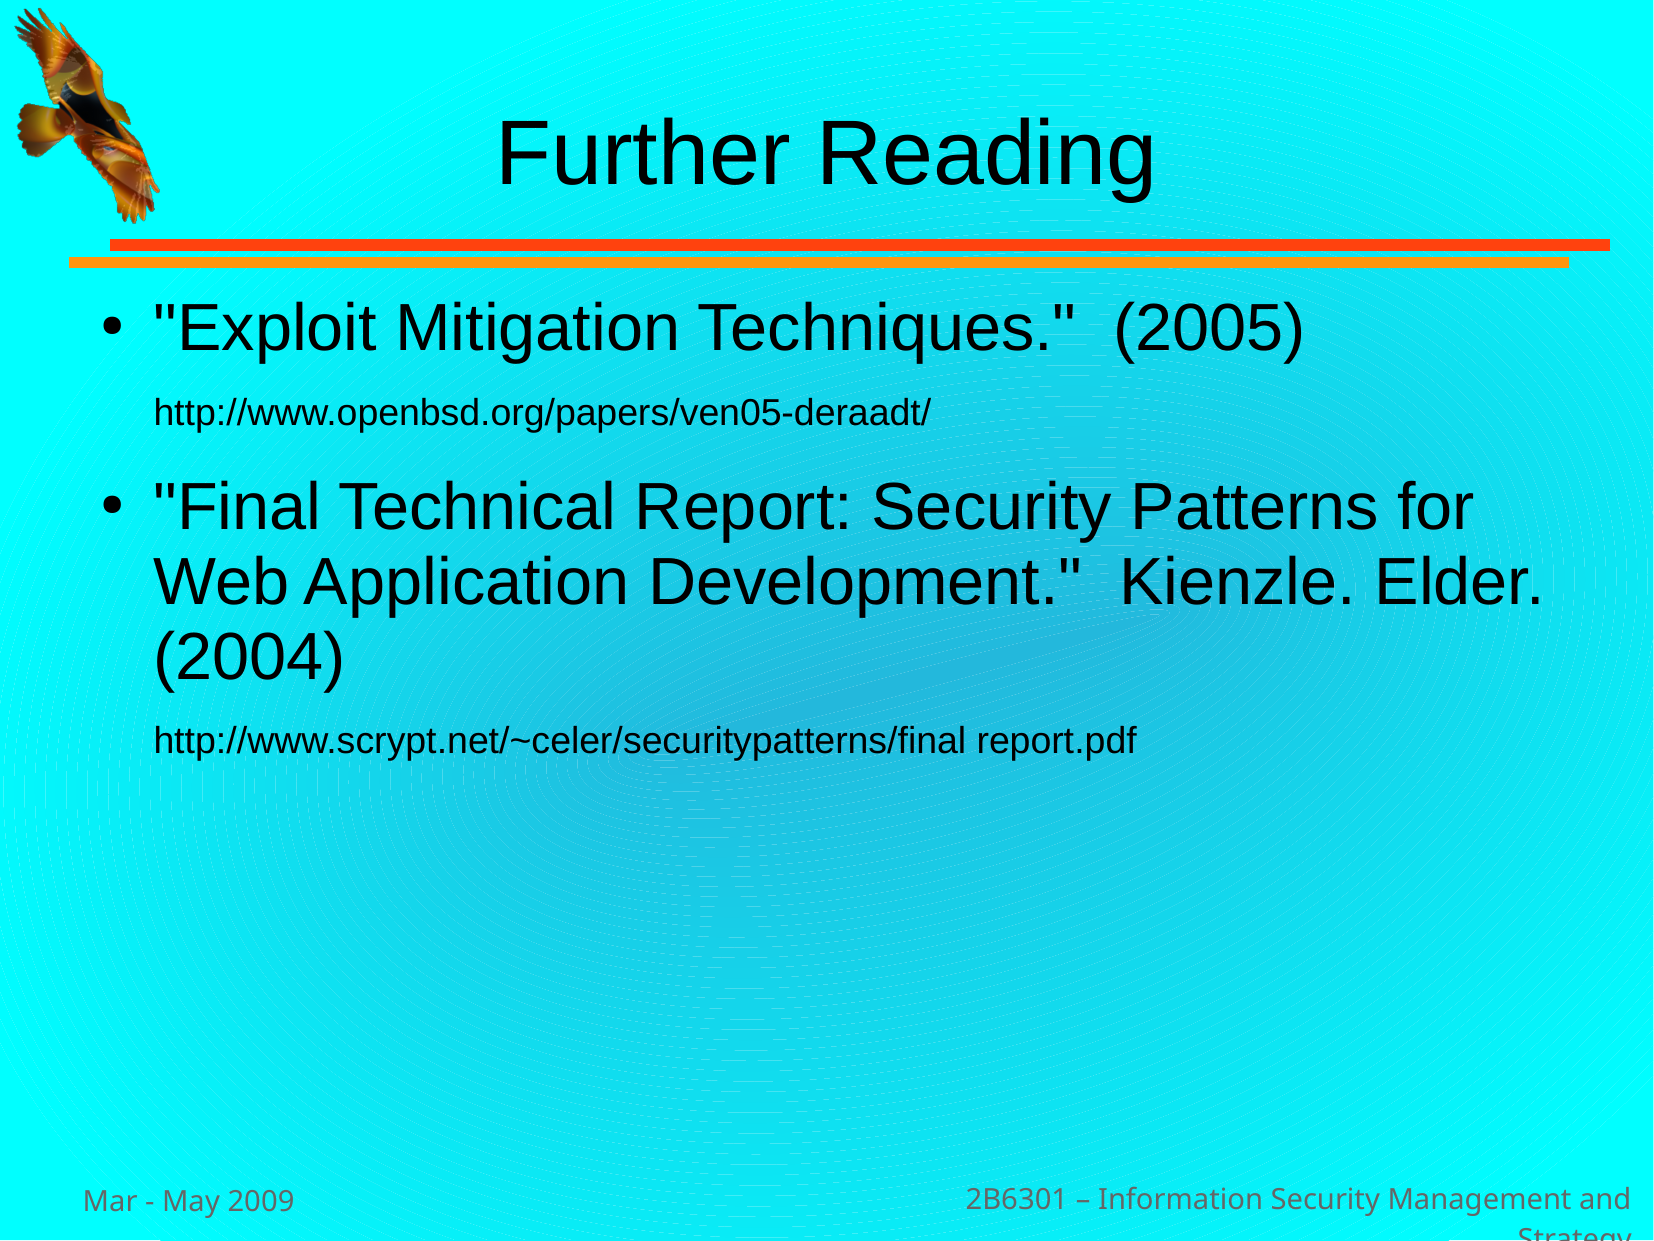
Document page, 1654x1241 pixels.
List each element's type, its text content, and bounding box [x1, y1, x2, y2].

picture [5, 8, 162, 225]
list "Exploit Mitigation Techniques." (2005) http://www.openbsd.org/papers/ven05-deraadt/ "Final Technical Report: Security Patterns for Web Application Development." Kienzle. Elder. (2004) http://www.scrypt.net/~celer/securitypatterns/final report.pdf [82, 290, 1571, 1094]
title Further Reading [82, 56, 1571, 250]
